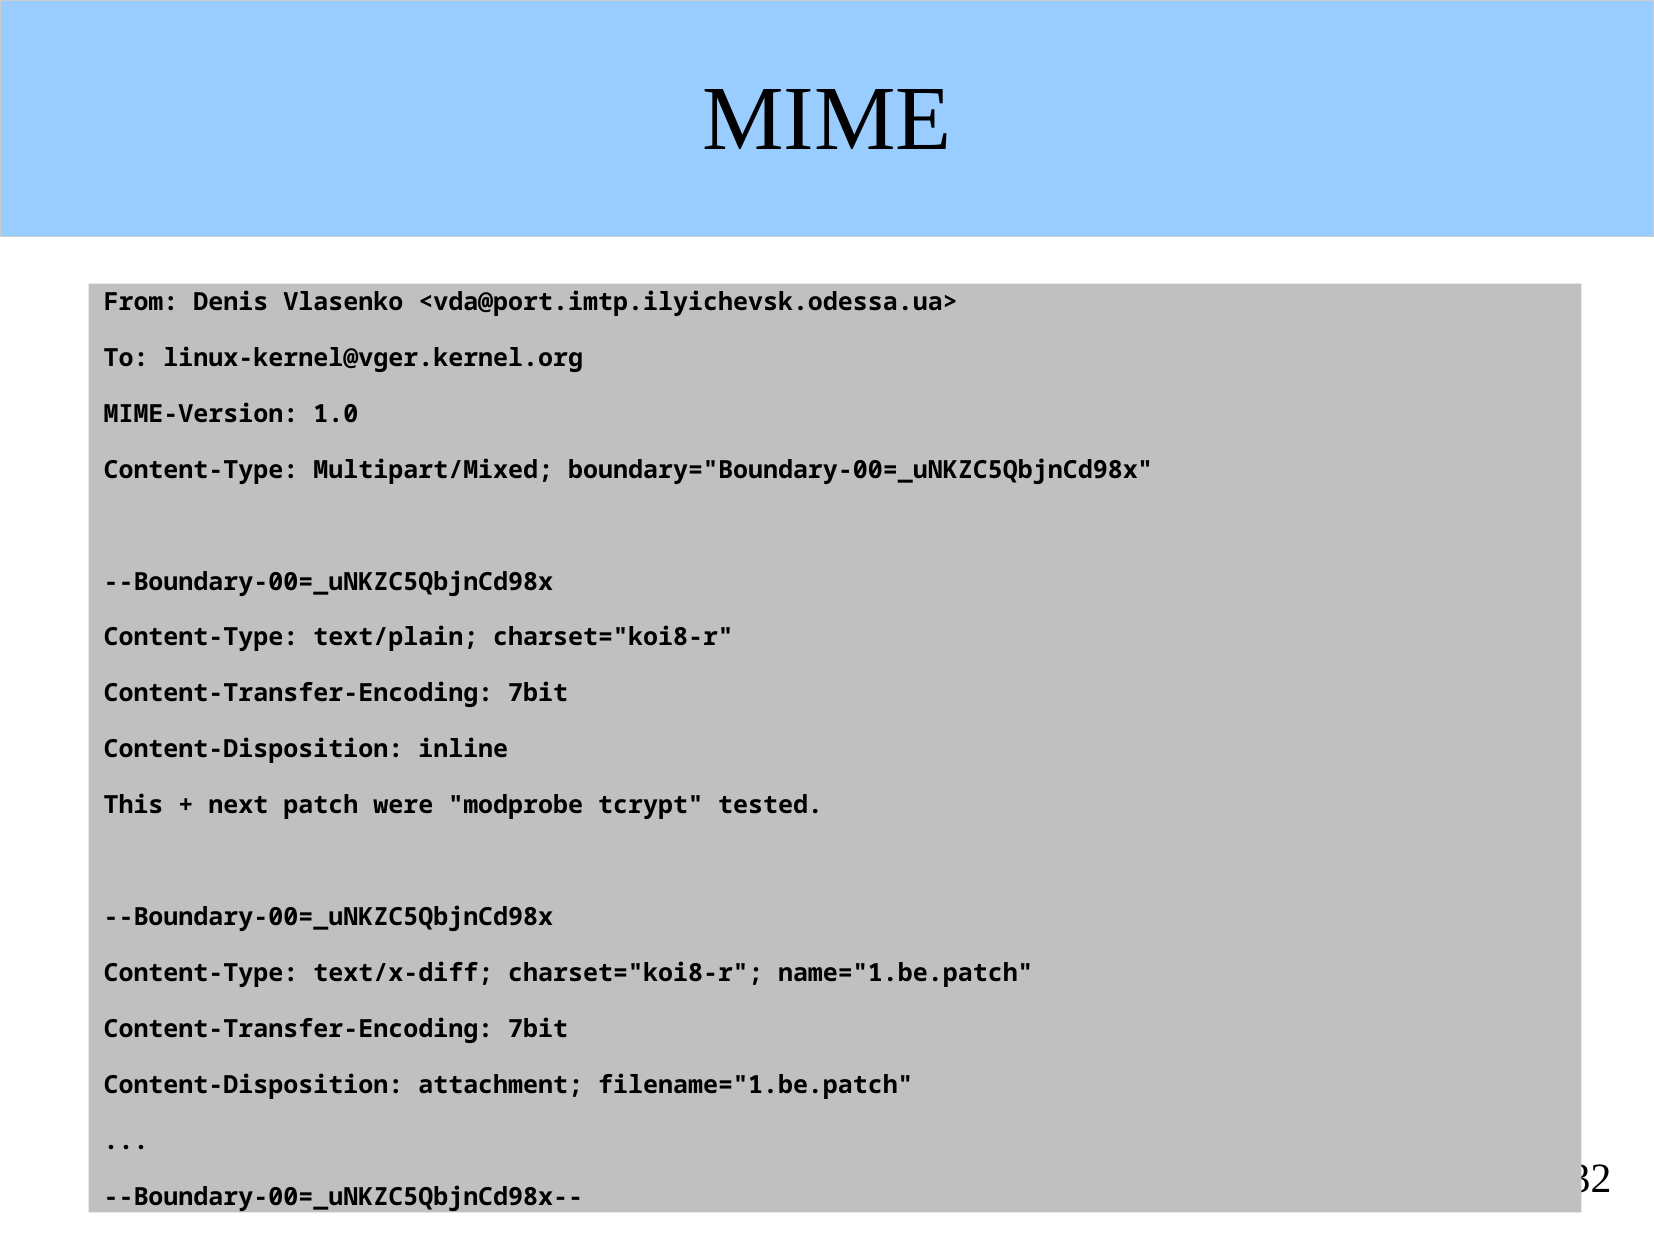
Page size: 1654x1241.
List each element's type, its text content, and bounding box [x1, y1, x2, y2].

list From: Denis Vlasenko <vda@port.imtp.ilyichevsk.odessa.ua> To: linux-kernel@vger.kernel.org MIME-Version: 1.0 Content-Type: Multipart/Mixed; boundary="Boundary-00=_uNKZC5QbjnCd98x" --Boundary-00=_uNKZC5QbjnCd98x Content-Type: text/plain; charset="koi8-r" Content-Transfer-Encoding: 7bit Content-Disposition: inline This + next patch were "modprobe tcrypt" tested. --Boundary-00=_uNKZC5QbjnCd98x Content-Type: text/x-diff; charset="koi8-r"; name="1.be.patch" Content-Transfer-Encoding: 7bit Content-Disposition: attachment; filename="1.be.patch" ... --Boundary-00=_uNKZC5QbjnCd98x-- [88, 283, 1582, 1164]
title MIME [0, 0, 1654, 237]
